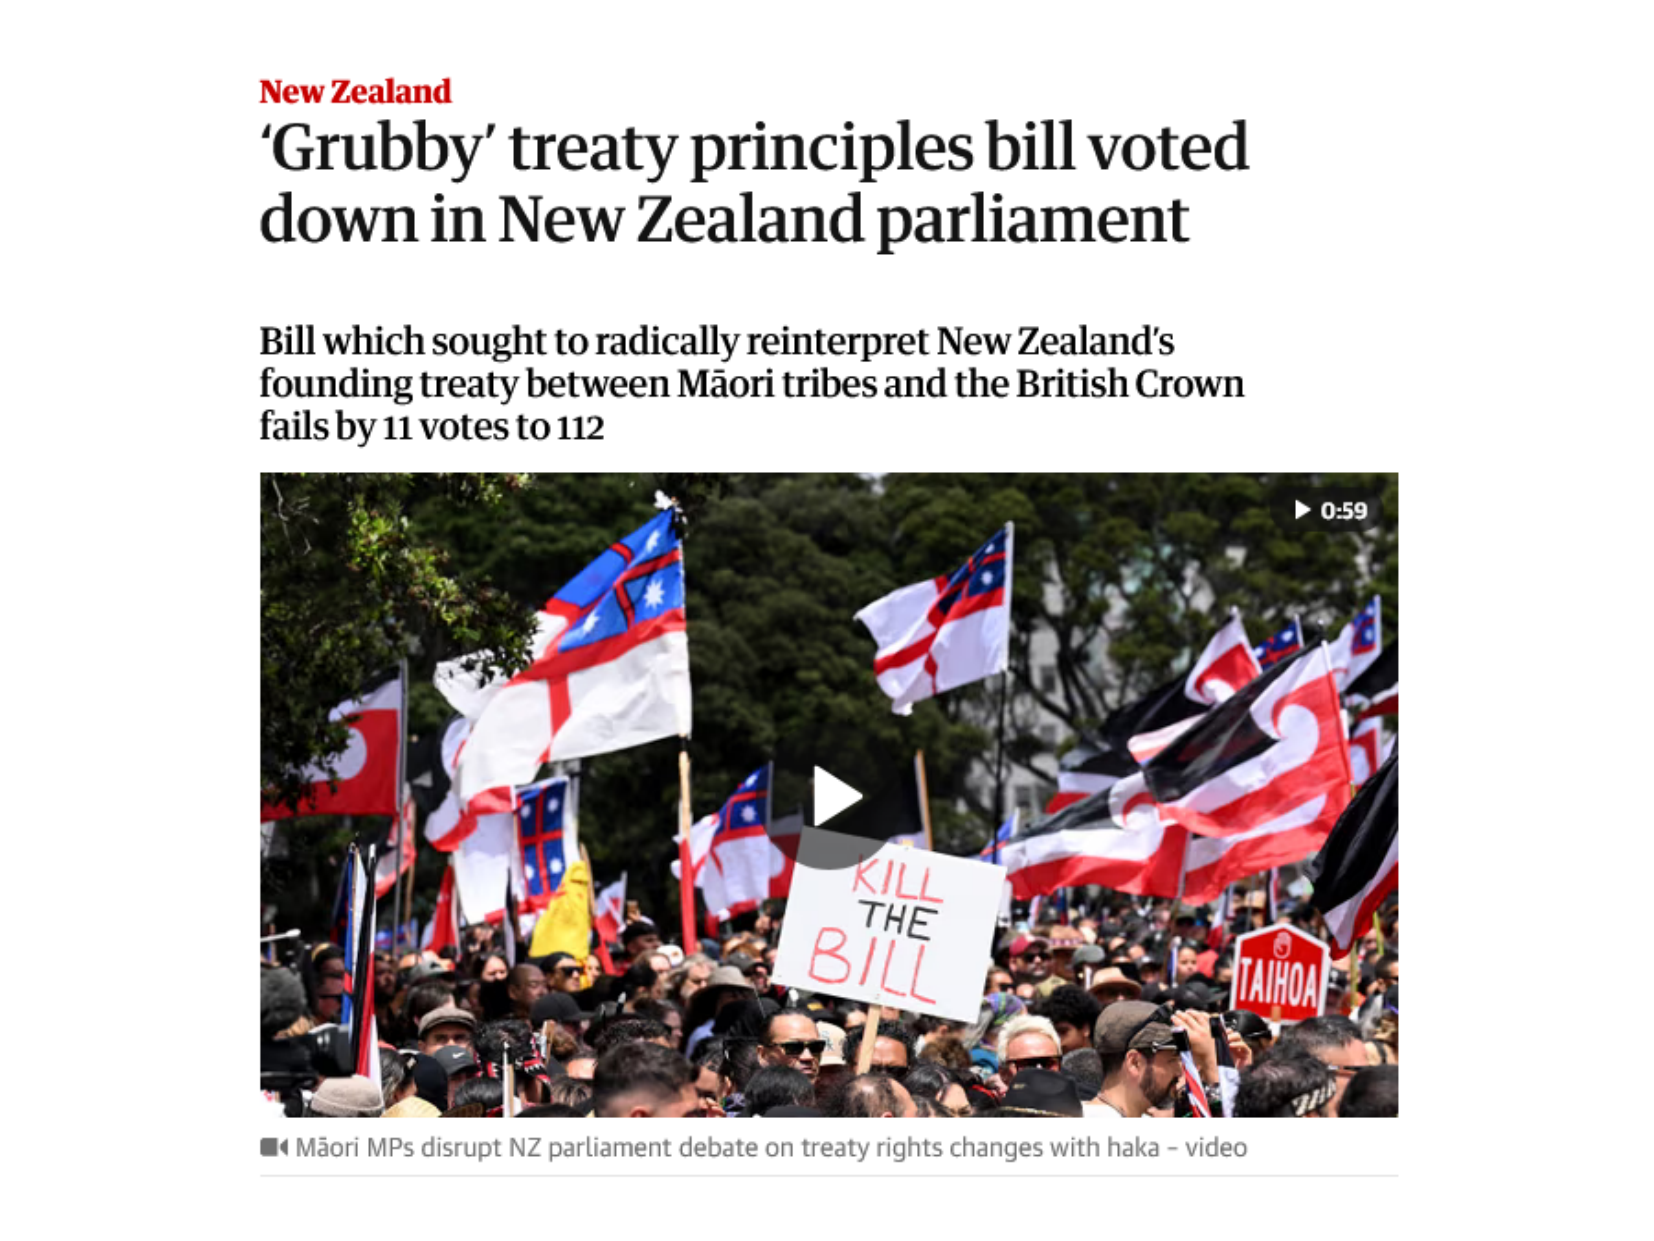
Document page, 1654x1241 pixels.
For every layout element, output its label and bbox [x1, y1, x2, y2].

picture [224, 70, 1430, 1179]
